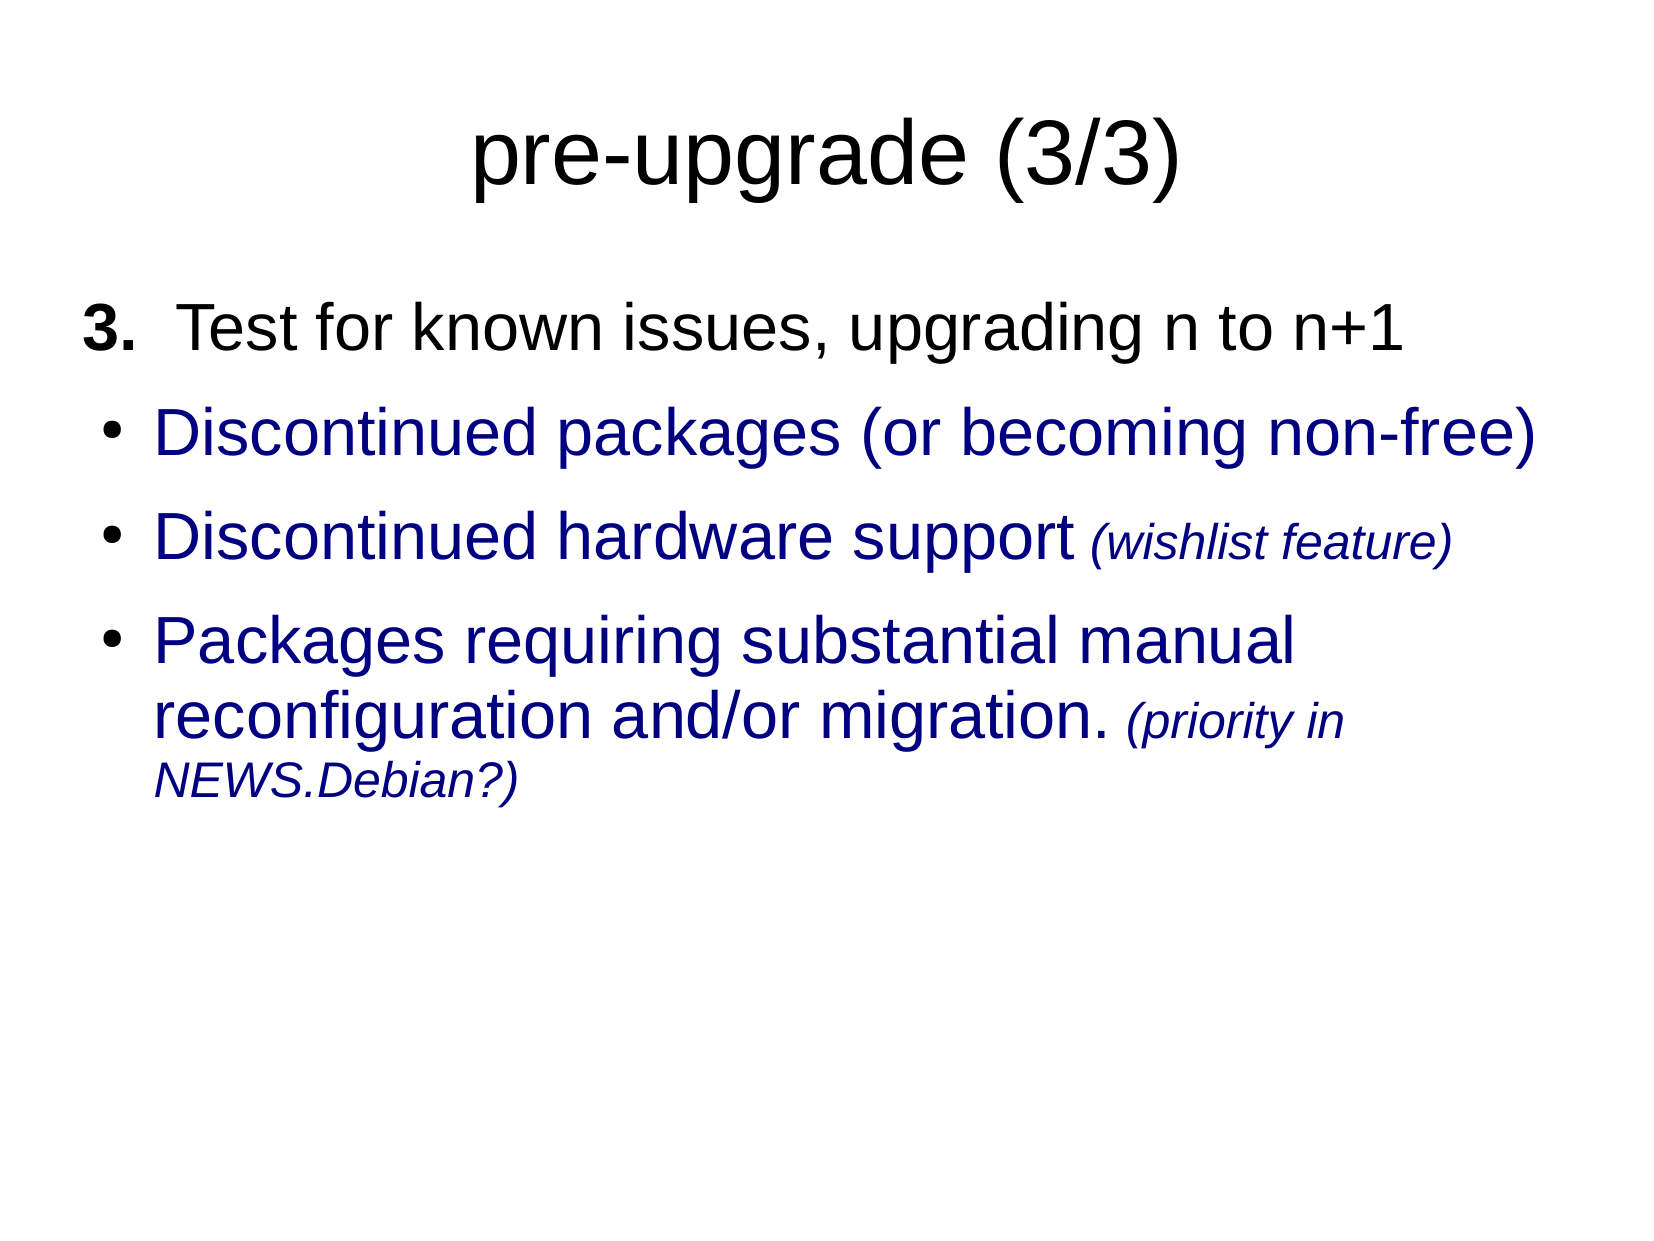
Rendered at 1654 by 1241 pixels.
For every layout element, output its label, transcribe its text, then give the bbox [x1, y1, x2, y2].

list 3. Test for known issues, upgrading n to n+1 Discontinued packages (or becoming non-free) Discontinued hardware support (wishlist feature) Packages requiring substantial manual reconfiguration and/or migration. (priority in NEWS.Debian?) [82, 290, 1571, 1109]
title pre-upgrade (3/3) [82, 56, 1571, 250]
